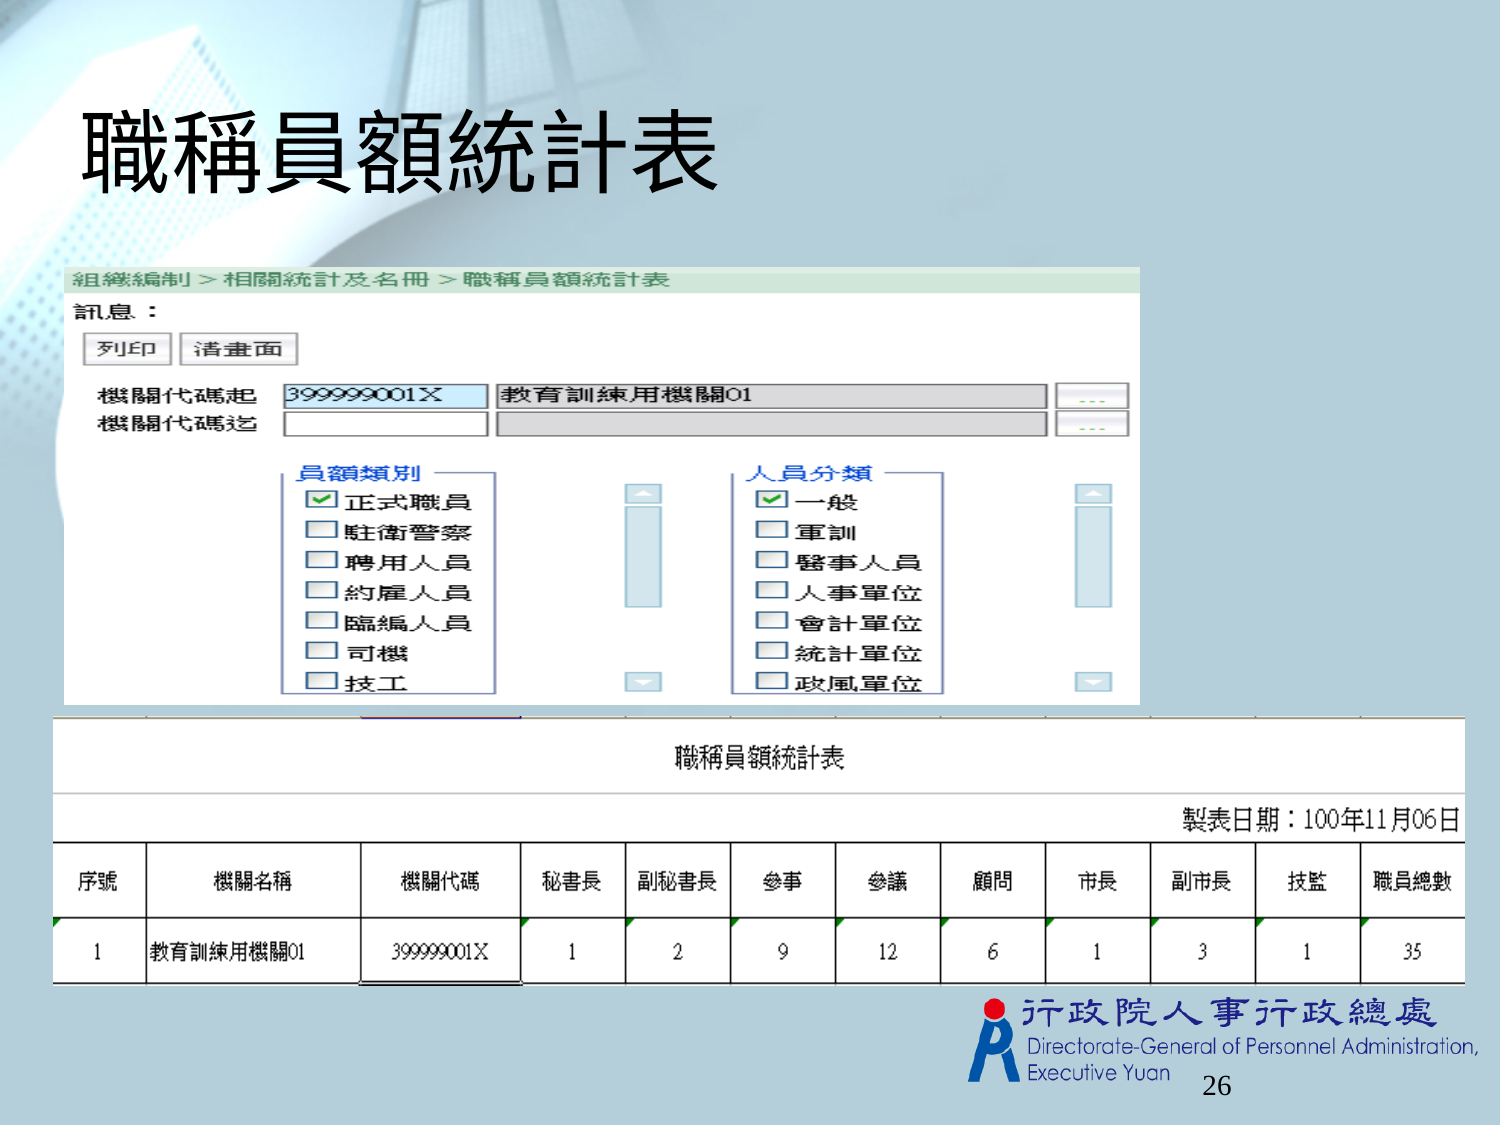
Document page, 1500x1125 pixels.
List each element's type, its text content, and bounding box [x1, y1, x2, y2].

text_box [1187, 1058, 1500, 1124]
picture [64, 267, 1140, 705]
title 職稱員額統計表 [64, 78, 1340, 222]
picture [53, 716, 1465, 986]
